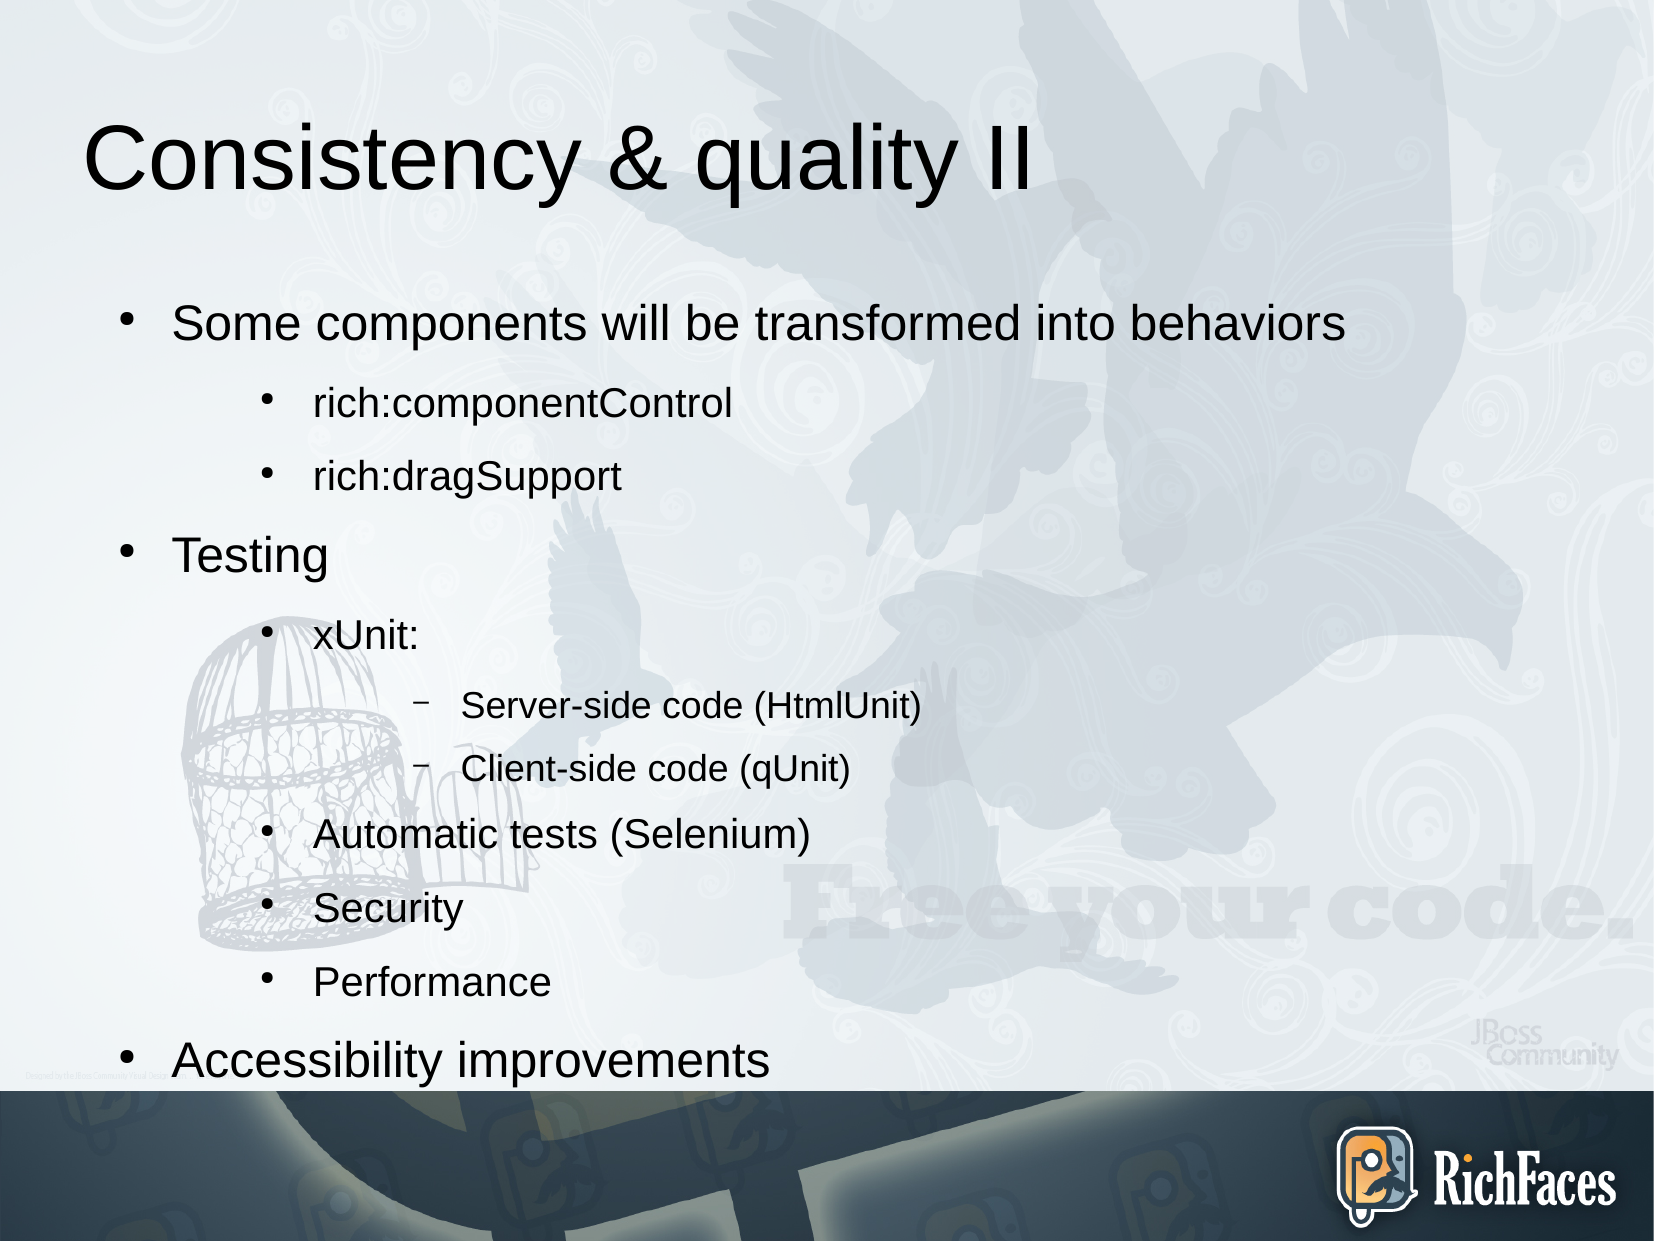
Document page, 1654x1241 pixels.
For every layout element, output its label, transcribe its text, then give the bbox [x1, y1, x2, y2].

title Consistency & quality II [82, 56, 1571, 250]
list Some components will be transformed into behaviors rich:componentControl rich:dragSupport Testing xUnit: Server-side code (HtmlUnit) Client-side code (qUnit) Automatic tests (Selenium) Security Performance Accessibility improvements [82, 290, 1571, 1094]
